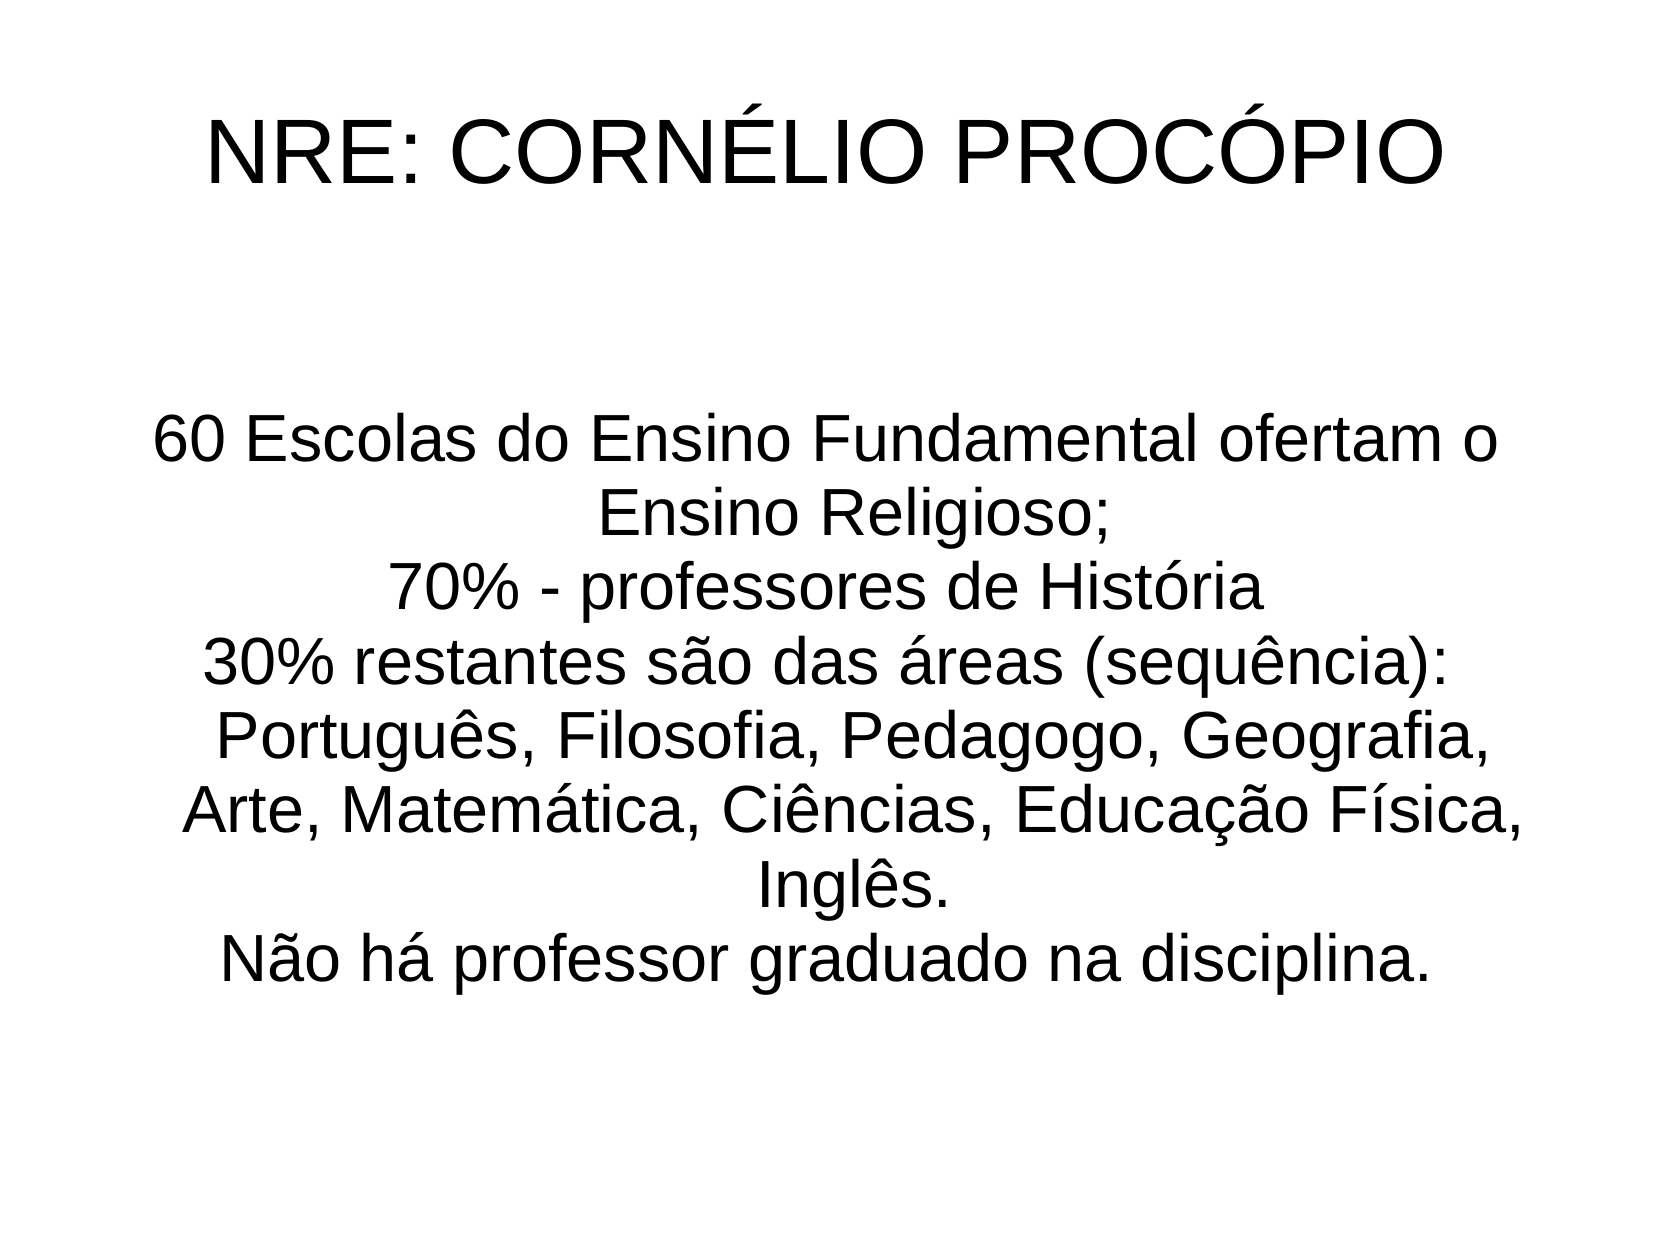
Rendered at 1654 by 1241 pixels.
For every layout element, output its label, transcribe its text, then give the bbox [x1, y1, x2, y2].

subtitle 60 Escolas do Ensino Fundamental ofertam o Ensino Religioso; 70% - professores de História 30% restantes são das áreas (sequência): Português, Filosofia, Pedagogo, Geografia, Arte, Matemática, Ciências, Educação Física, Inglês. Não há professor graduado na disciplina. [82, 297, 1571, 1101]
title NRE: CORNÉLIO PROCÓPIO [82, 56, 1571, 249]
